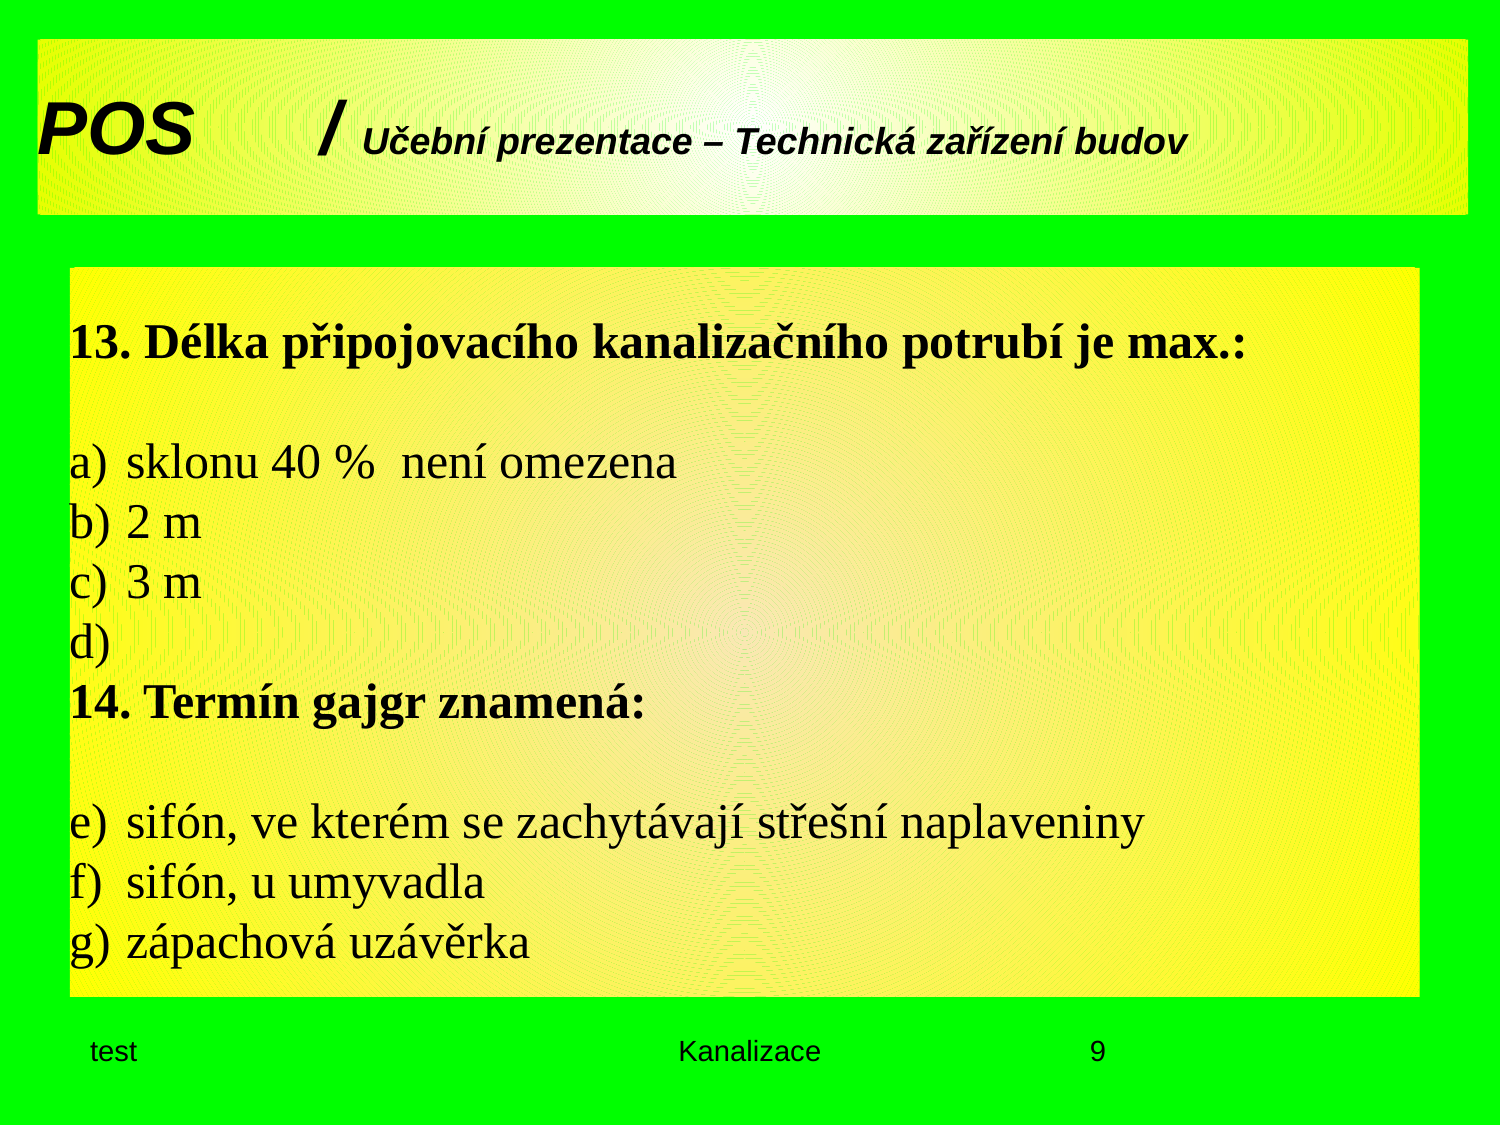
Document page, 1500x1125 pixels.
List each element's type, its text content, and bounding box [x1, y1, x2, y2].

text_box POS / Učební prezentace – Technická zařízení budov [38, 40, 1468, 214]
text_box test [75, 1024, 426, 1103]
text_box 13. Délka připojovacího kanalizačního potrubí je max.: sklonu 40 % není omezena 2 m 3 m 14. Termín gajgr znamená: sifón, ve kterém se zachytávají střešní naplaveniny sifón, u umyvadla zápachová uzávěrka [69, 267, 1420, 997]
text_box Kanalizace [512, 1024, 988, 1103]
text_box [1074, 1024, 1426, 1103]
